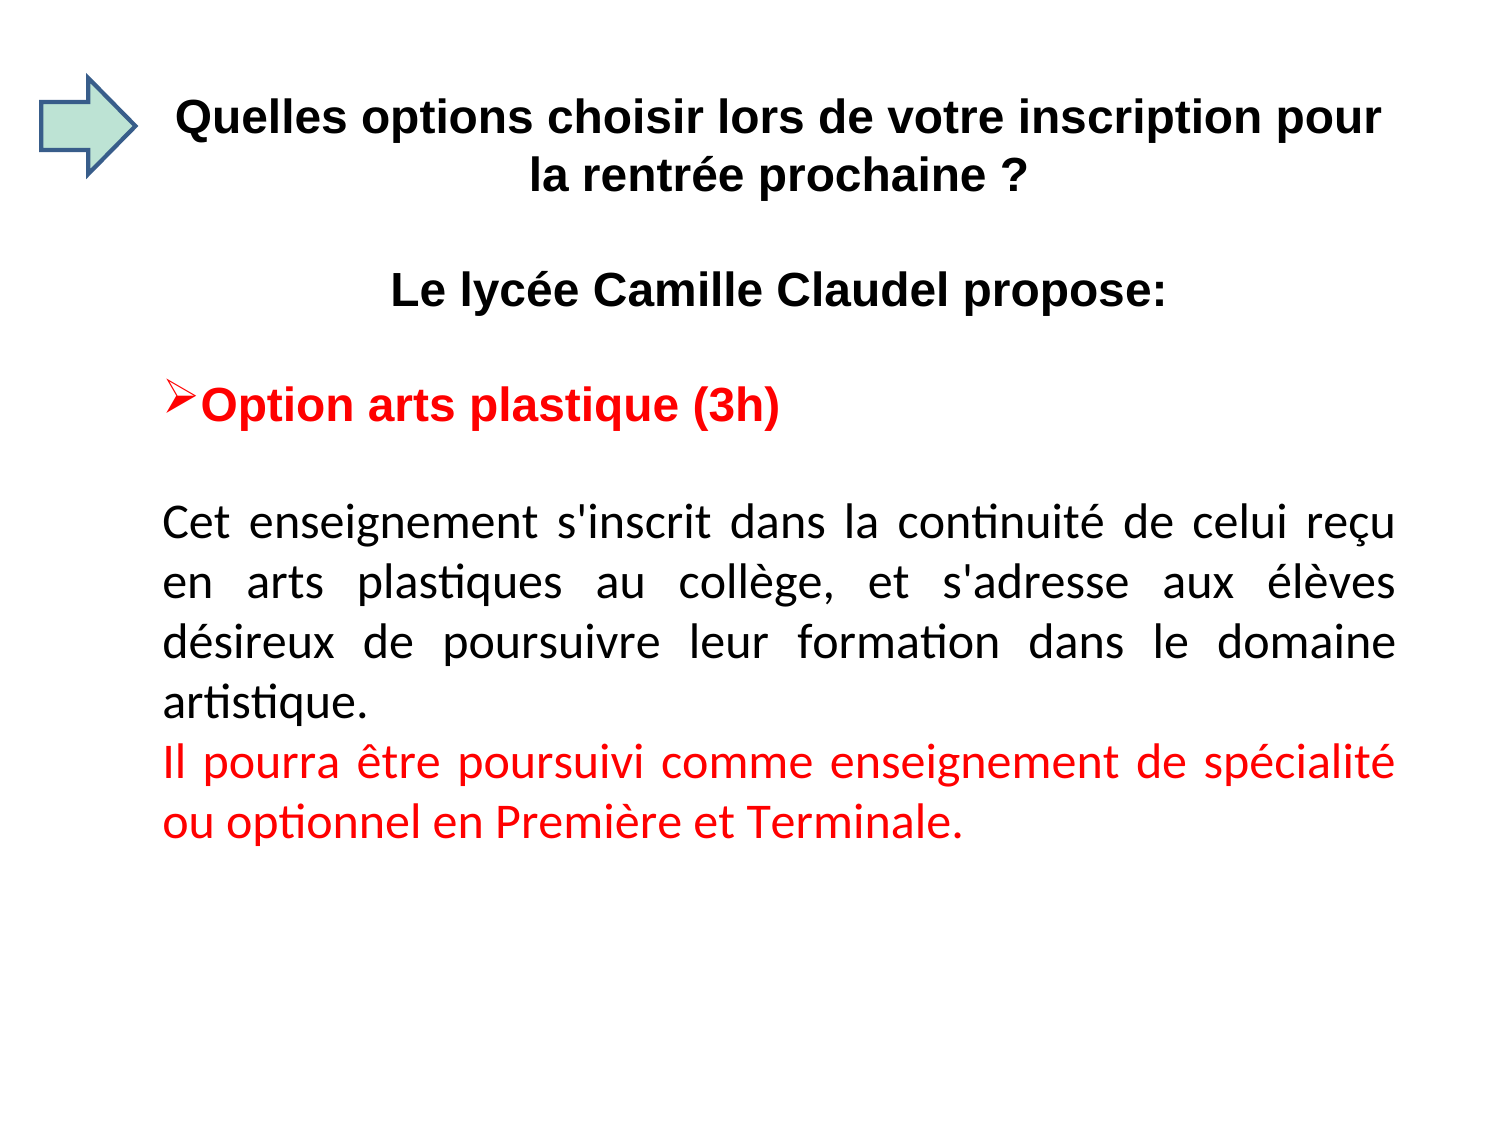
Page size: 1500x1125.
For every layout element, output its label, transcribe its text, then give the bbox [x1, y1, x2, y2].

text_box Quelles options choisir lors de votre inscription pour la rentrée prochaine ? Le lycée Camille Claudel propose: Option arts plastique (3h) Cet enseignement s'inscrit dans la continuité de celui reçu en arts plastiques au collège, et s'adresse aux élèves désireux de poursuivre leur formation dans le domaine artistique. Il pourra être poursuivi comme enseignement de spécialité ou optionnel en Première et Terminale. [147, 78, 1412, 971]
text_box [41, 78, 136, 174]
